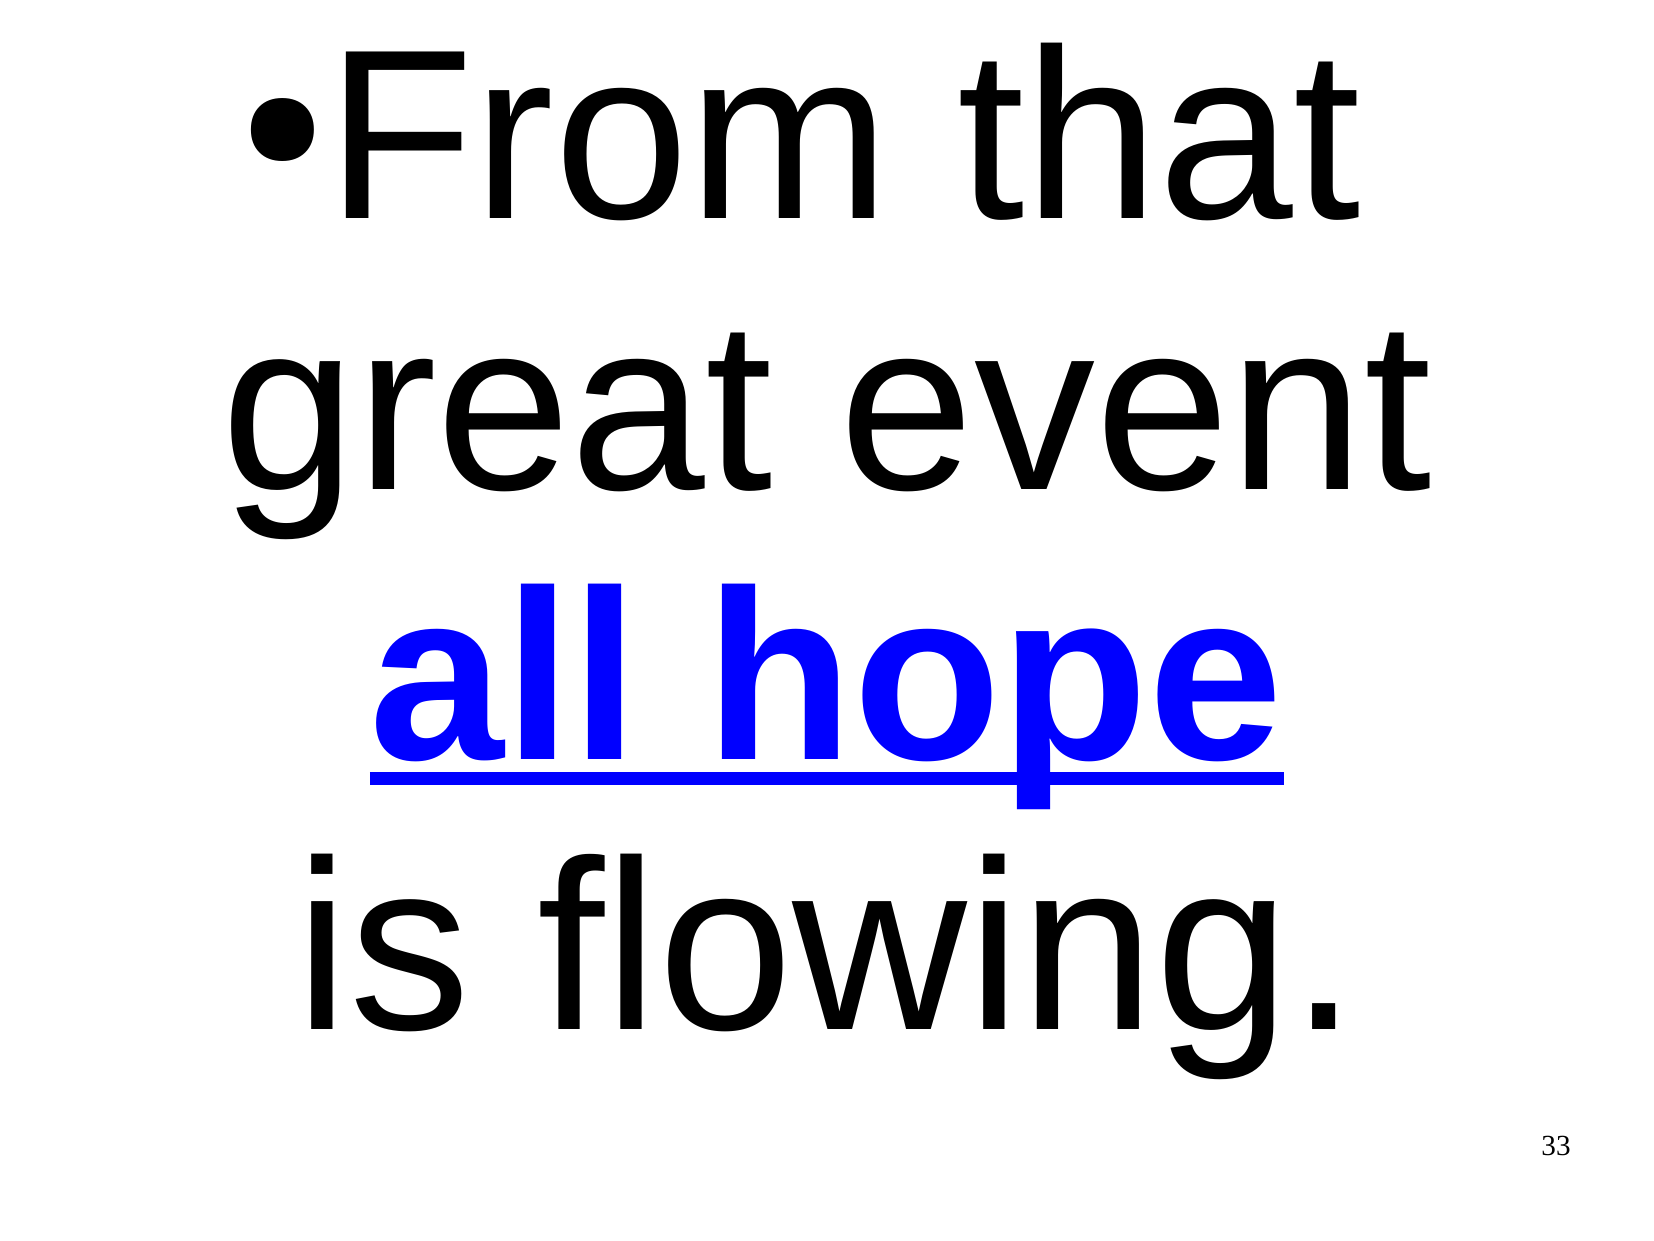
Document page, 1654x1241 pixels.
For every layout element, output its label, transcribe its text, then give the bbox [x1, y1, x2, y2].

list From that great event all hope is flowing. [0, 0, 1651, 1238]
